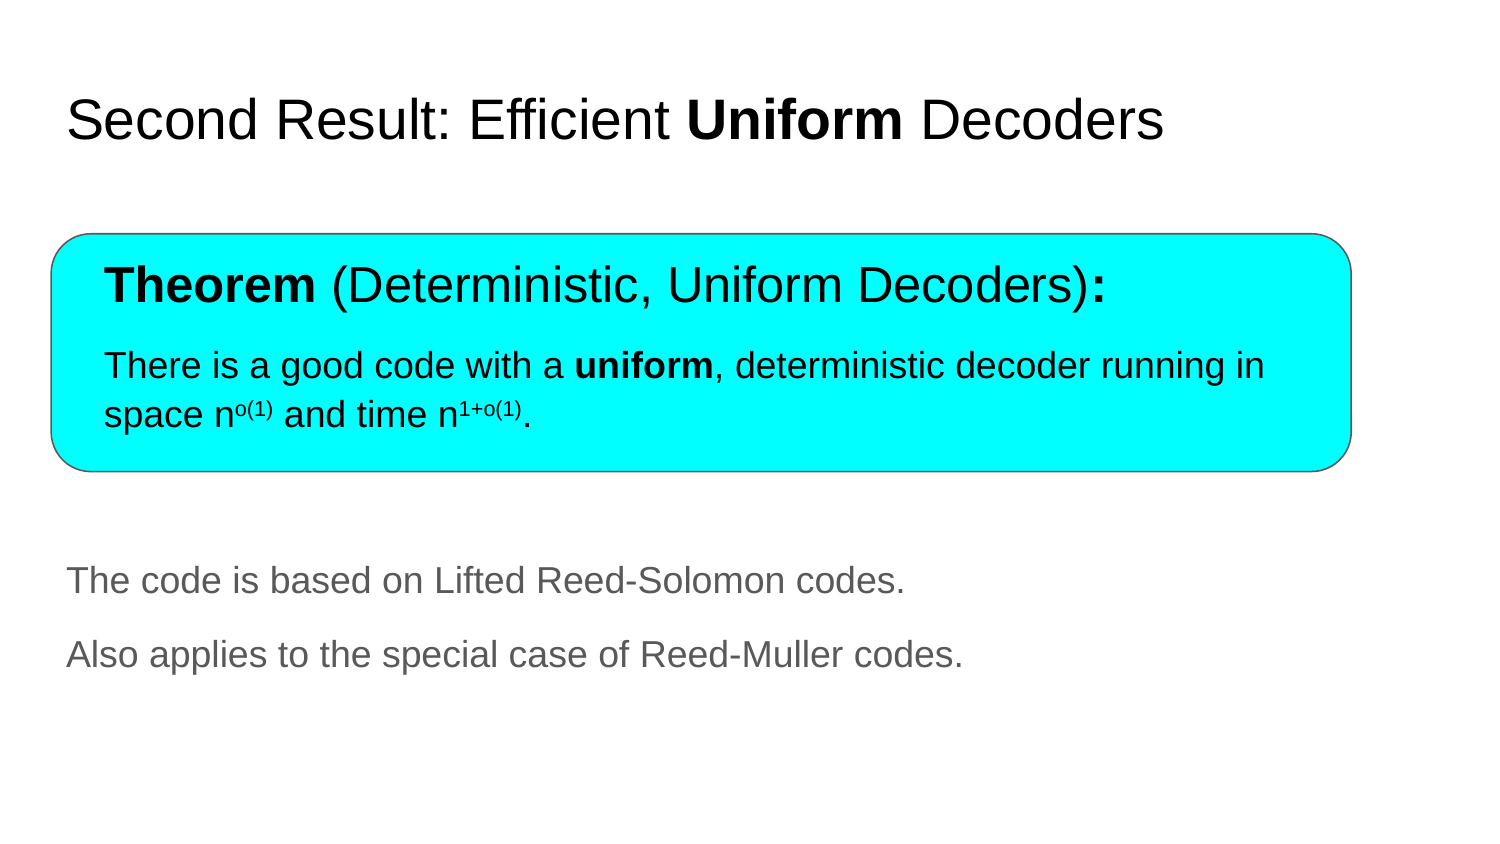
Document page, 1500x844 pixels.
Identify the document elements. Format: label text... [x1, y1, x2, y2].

title Second Result: Efficient Uniform Decoders [51, 72, 1449, 167]
list The code is based on Lifted Reed-Solomon codes. Also applies to the special case of Reed-Muller codes. [51, 538, 1449, 777]
text_box [51, 233, 1352, 472]
list Theorem (Deterministic, Uniform Decoders): There is a good code with a uniform, deterministic decoder running in space no(1) and time n1+o(1). [89, 233, 1299, 457]
